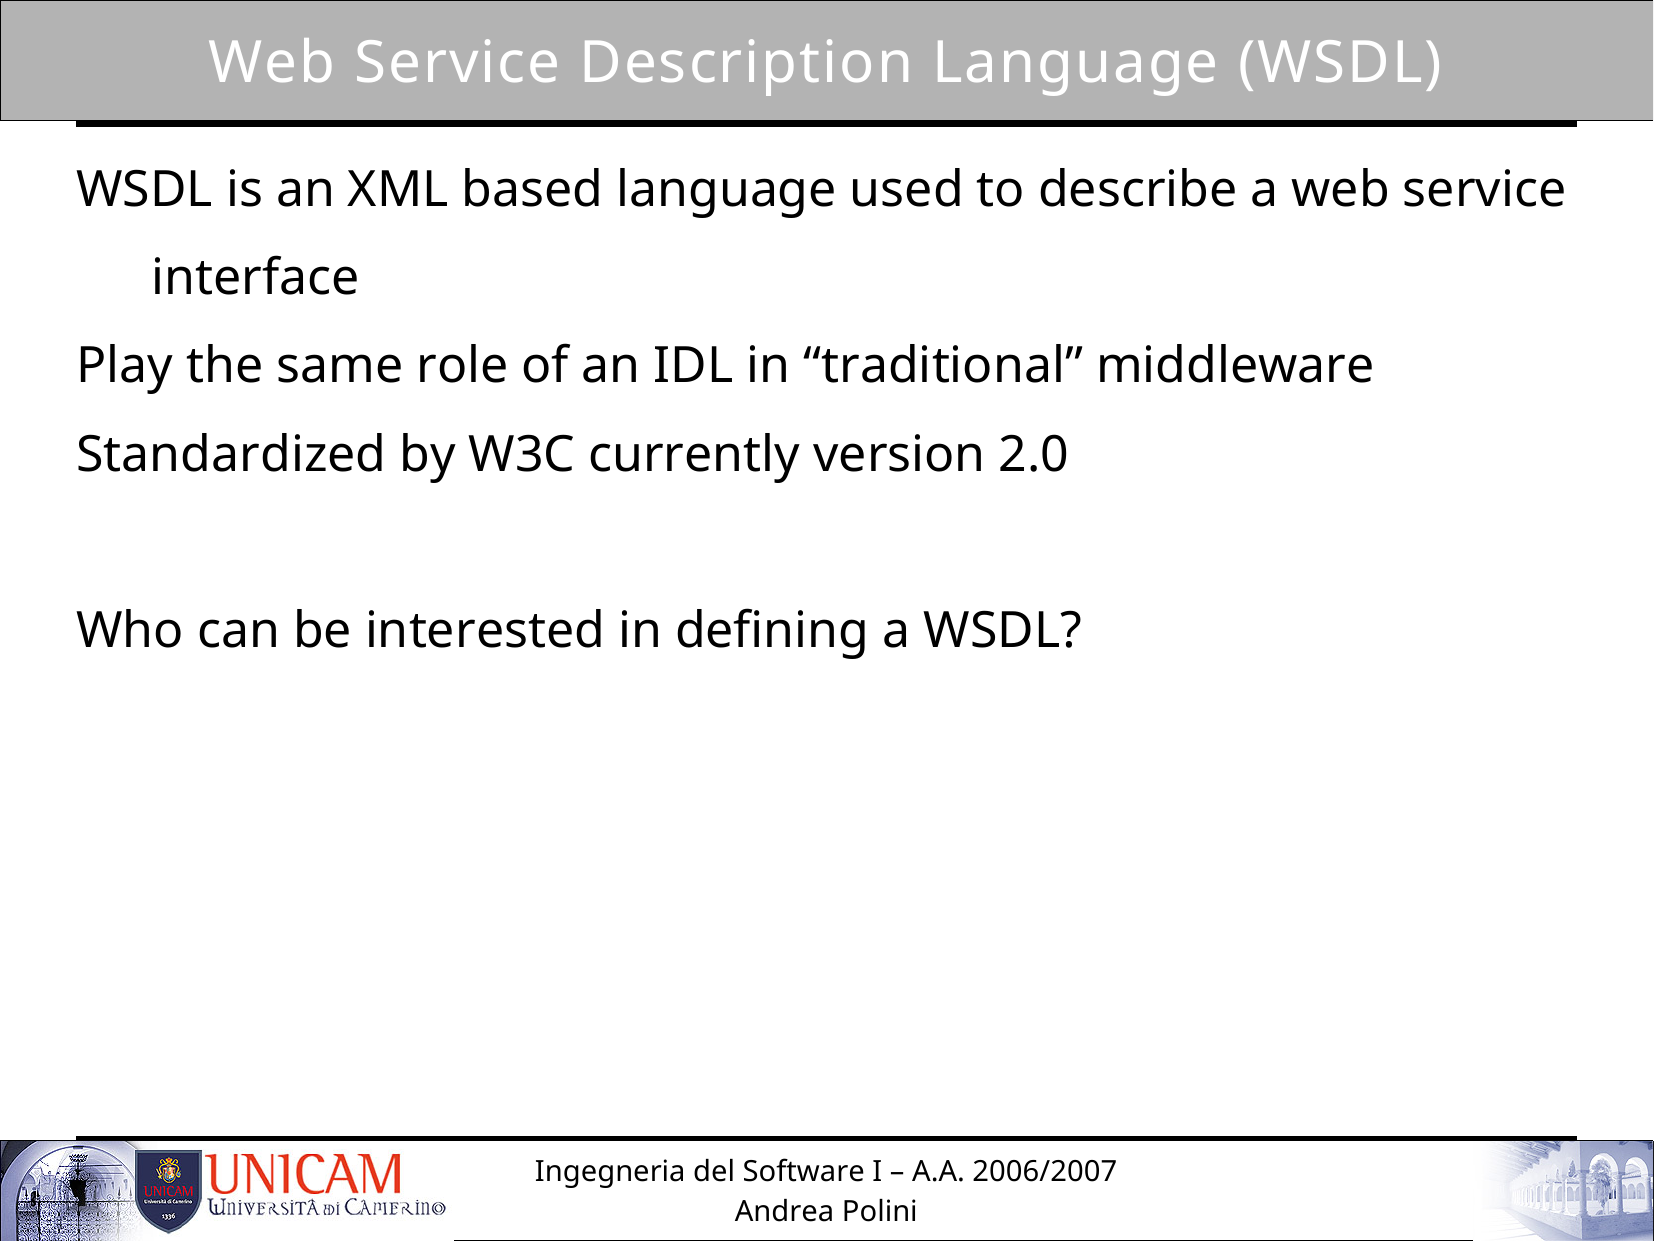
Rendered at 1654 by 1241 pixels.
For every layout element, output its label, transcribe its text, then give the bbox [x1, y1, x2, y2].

list WSDL is an XML based language used to describe a web service interface Play the same role of an IDL in “traditional” middleware Standardized by W3C currently version 2.0 Who can be interested in defining a WSDL? [76, 152, 1577, 656]
picture [1473, 1141, 1654, 1241]
title Web Service Description Language (WSDL) [0, 0, 1653, 121]
picture [0, 1141, 454, 1241]
